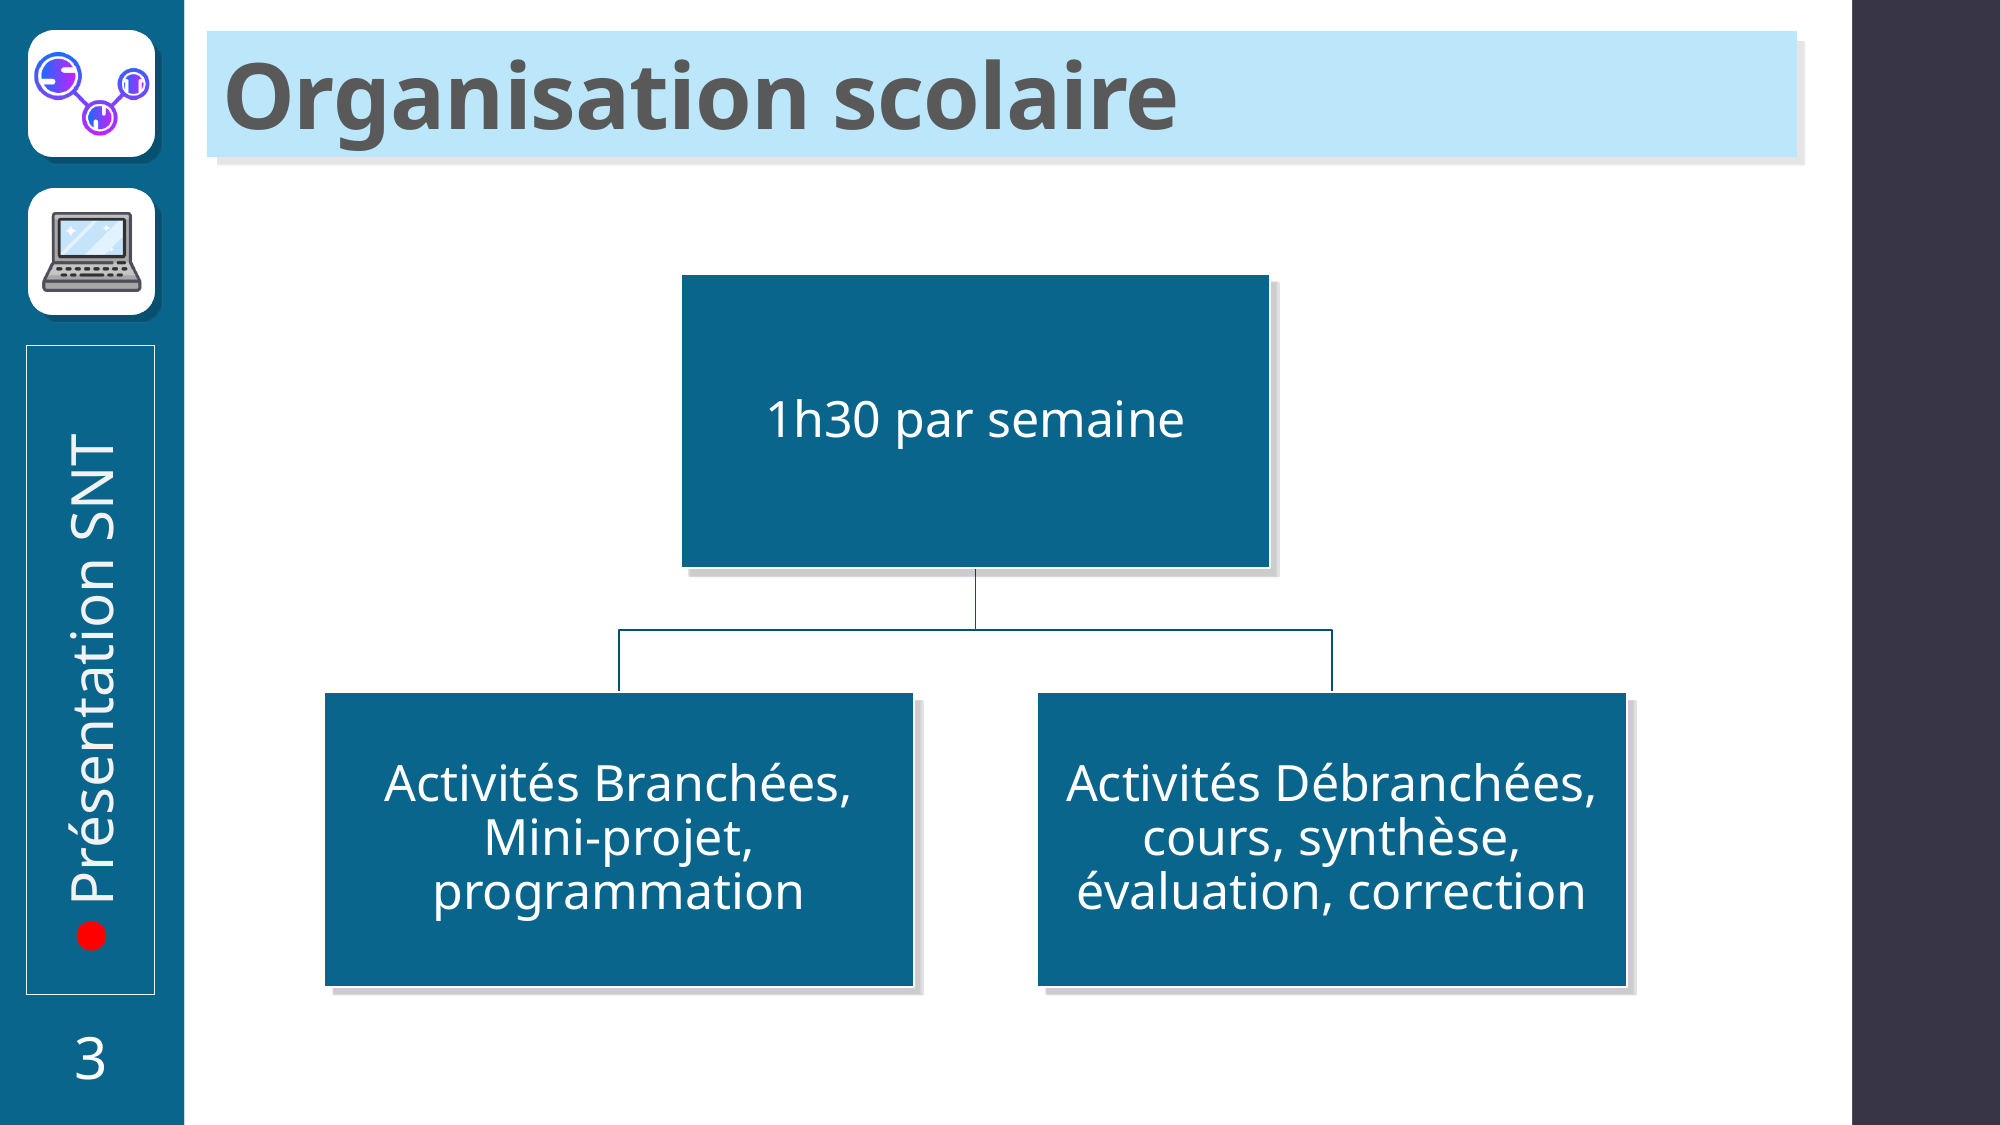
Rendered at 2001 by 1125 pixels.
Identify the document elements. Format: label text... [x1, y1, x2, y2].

title Organisation scolaire [206, 30, 1797, 157]
text_box 1h30 par semaine [680, 273, 1271, 569]
slide_number <numéro> [28, 1012, 155, 1110]
picture [29, 189, 154, 314]
text_box Activités Débranchées, cours, synthèse, évaluation, correction [1037, 692, 1627, 987]
picture [29, 31, 154, 156]
footer Présentation SNT [26, 345, 155, 995]
text_box Activités Branchées, Mini-projet, programmation [324, 692, 914, 987]
